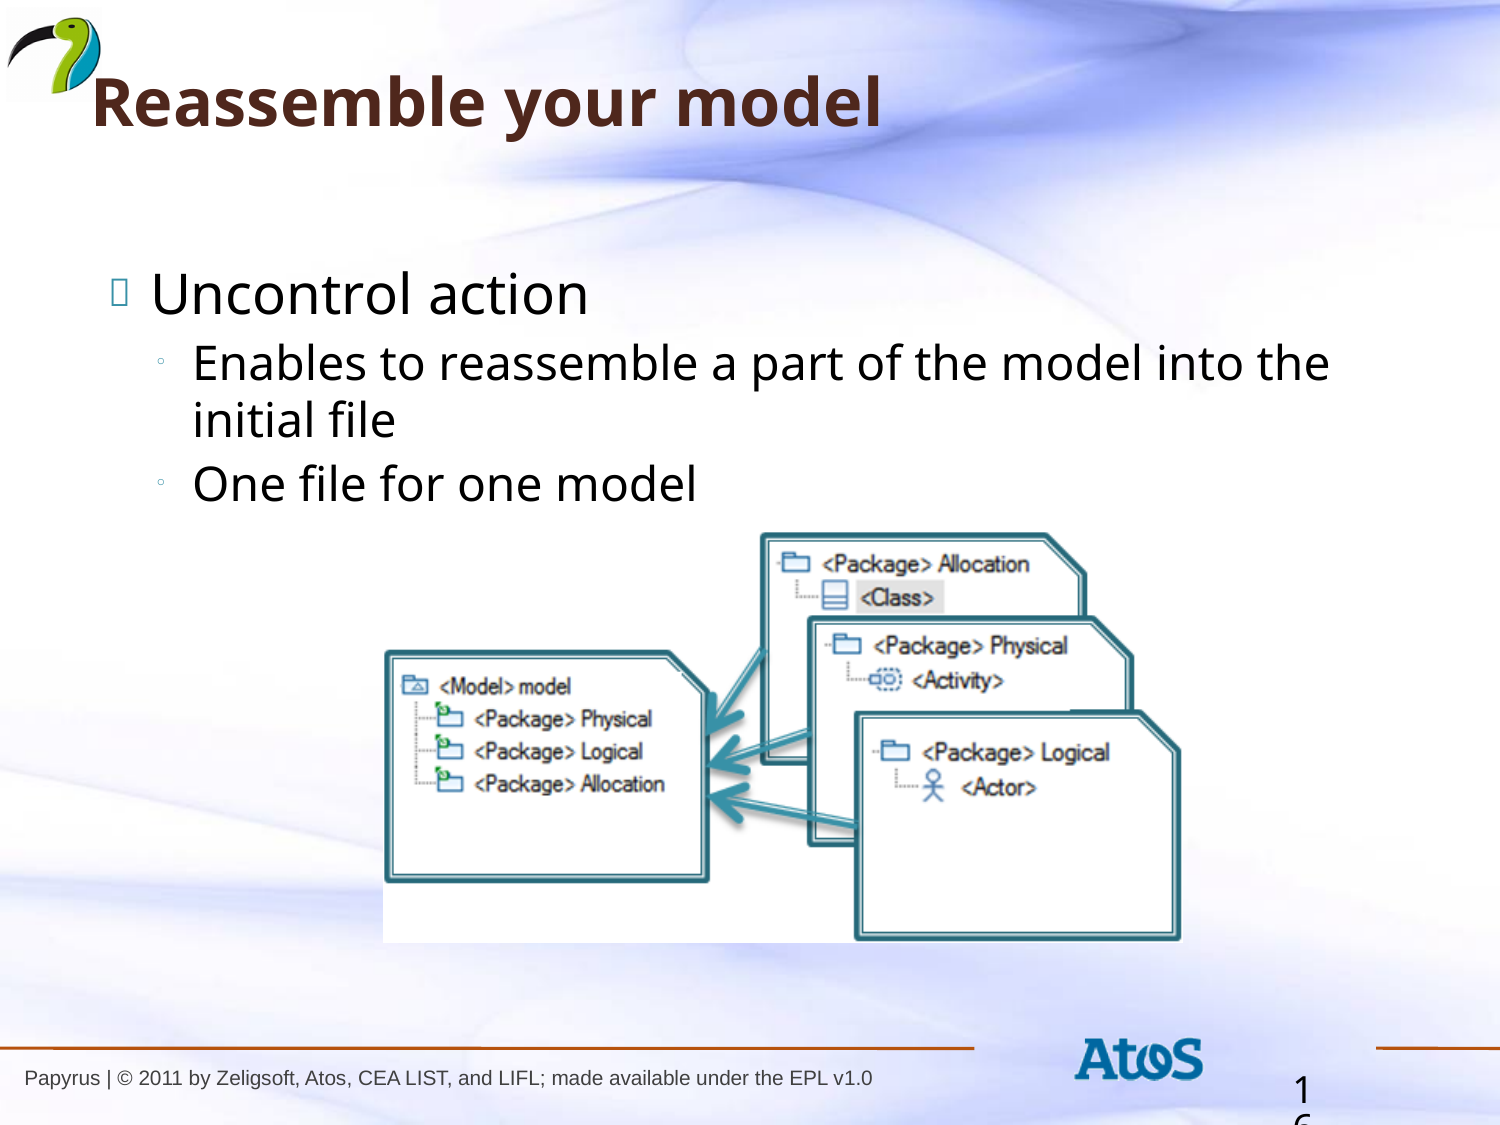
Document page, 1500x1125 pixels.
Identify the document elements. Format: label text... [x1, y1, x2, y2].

list Uncontrol action Enables to reassemble a part of the model into the initial file One file for one model [75, 243, 1425, 986]
title Reassemble your model [75, 45, 1425, 233]
picture [0, 0, 1500, 1125]
slide_number <numéro> [1277, 1051, 1338, 1112]
